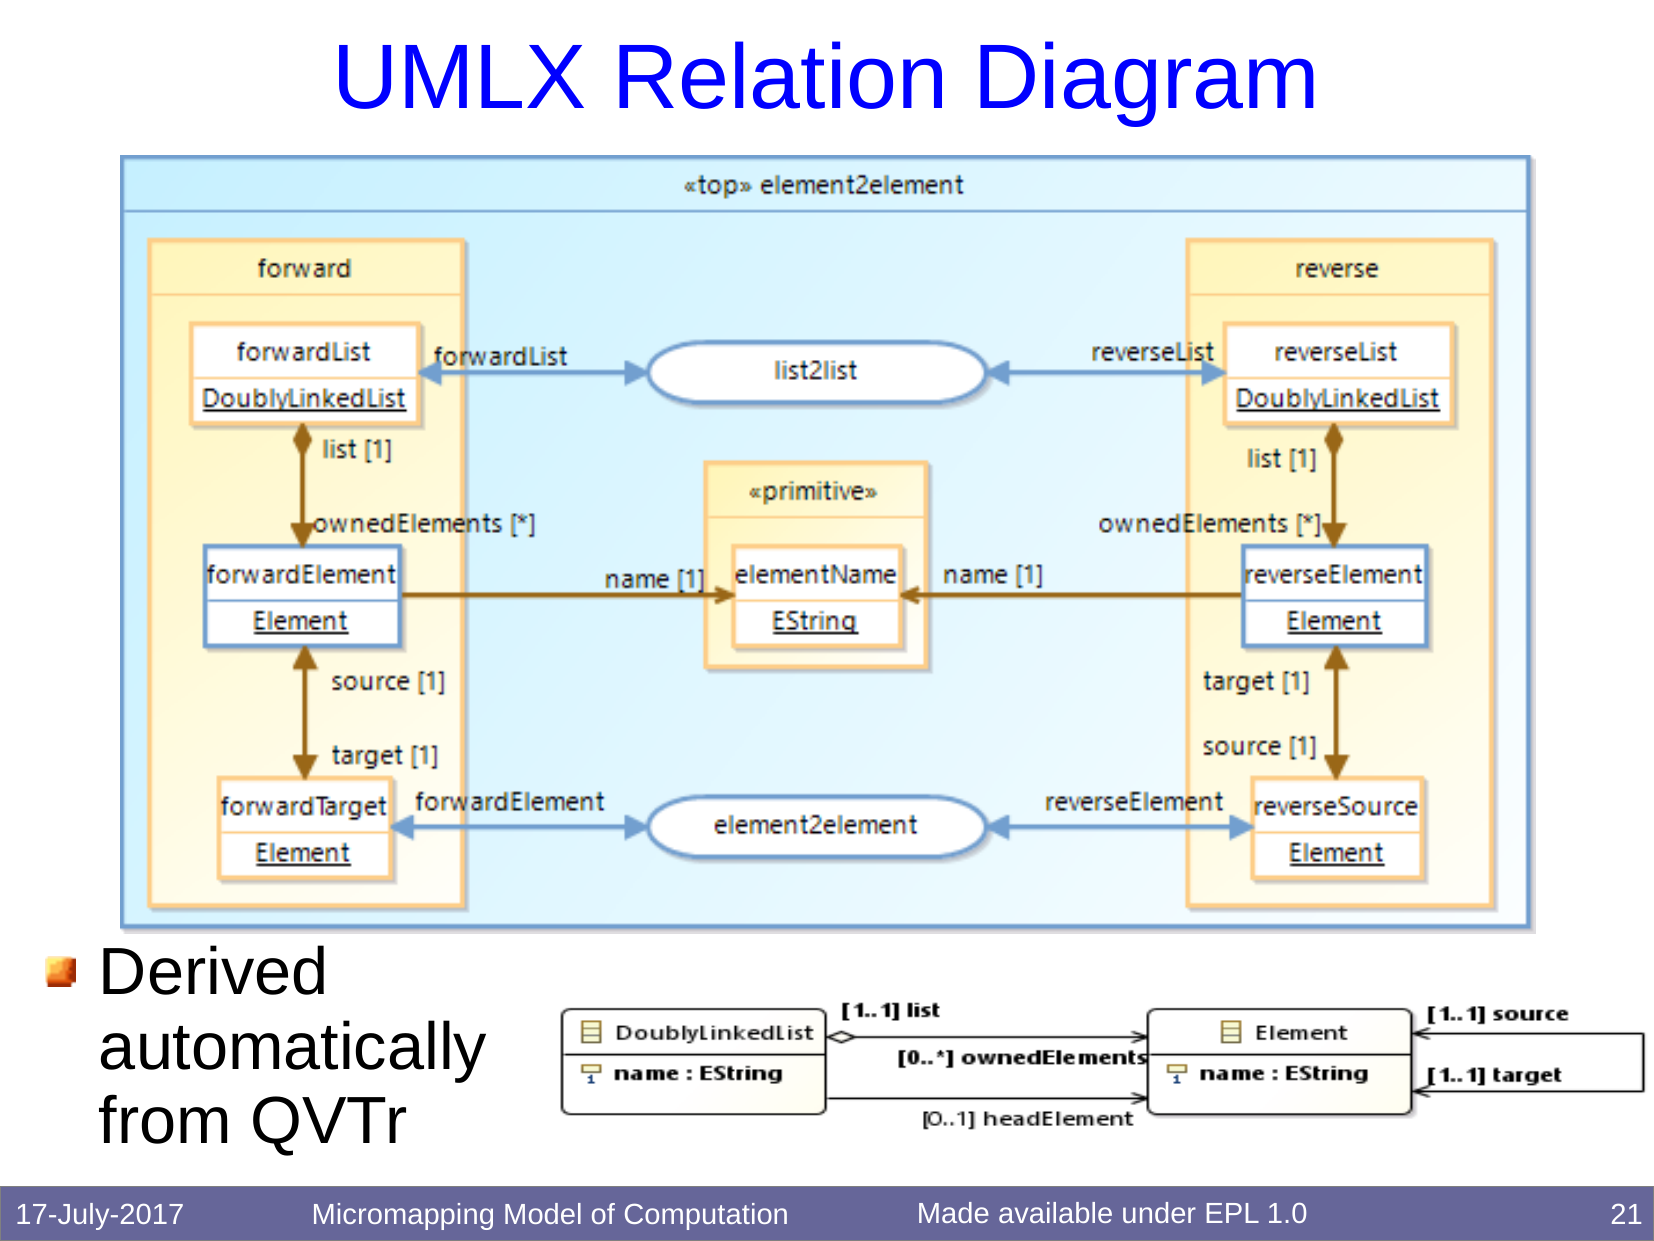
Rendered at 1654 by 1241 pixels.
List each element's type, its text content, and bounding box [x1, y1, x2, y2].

picture [539, 956, 1654, 1168]
list Derived automatically from QVTr [27, 934, 1517, 1241]
title UMLX Relation Diagram [82, 0, 1571, 181]
picture [120, 155, 1536, 935]
